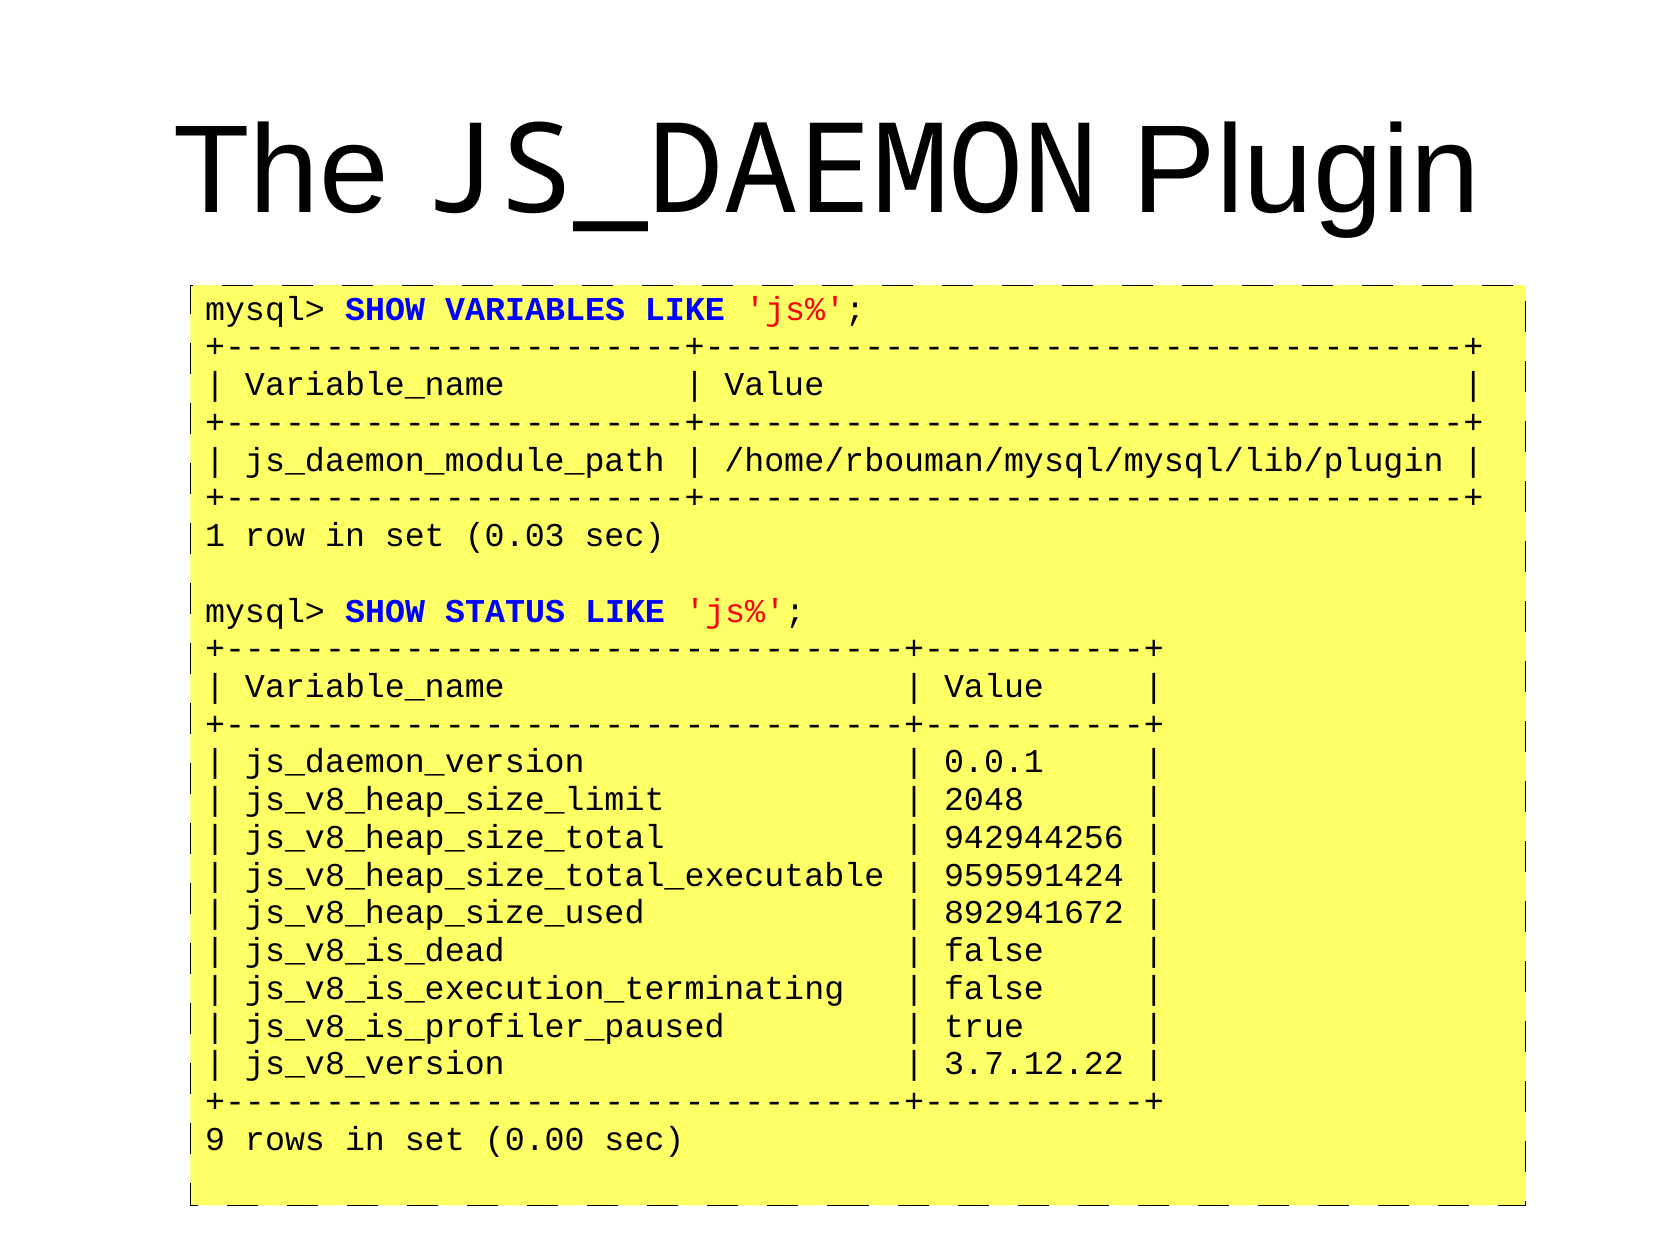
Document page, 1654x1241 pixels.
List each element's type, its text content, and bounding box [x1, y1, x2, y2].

text_box mysql> SHOW VARIABLES LIKE 'js%'; +-----------------------+--------------------------------------+ | Variable_name | Value | +-----------------------+--------------------------------------+ | js_daemon_module_path | /home/rbouman/mysql/mysql/lib/plugin | +-----------------------+--------------------------------------+ 1 row in set (0.03 sec) mysql> SHOW STATUS LIKE 'js%'; +----------------------------------+-----------+ | Variable_name | Value | +----------------------------------+-----------+ | js_daemon_version | 0.0.1 | | js_v8_heap_size_limit | 2048 | | js_v8_heap_size_total | 942944256 | | js_v8_heap_size_total_executable | 959591424 | | js_v8_heap_size_used | 892941672 | | js_v8_is_dead | false | | js_v8_is_execution_terminating | false | | js_v8_is_profiler_paused | true | | js_v8_version | 3.7.12.22 | +----------------------------------+-----------+ 9 rows in set (0.00 sec) [190, 285, 1526, 1206]
title The JS_DAEMON Plugin [82, 60, 1571, 268]
